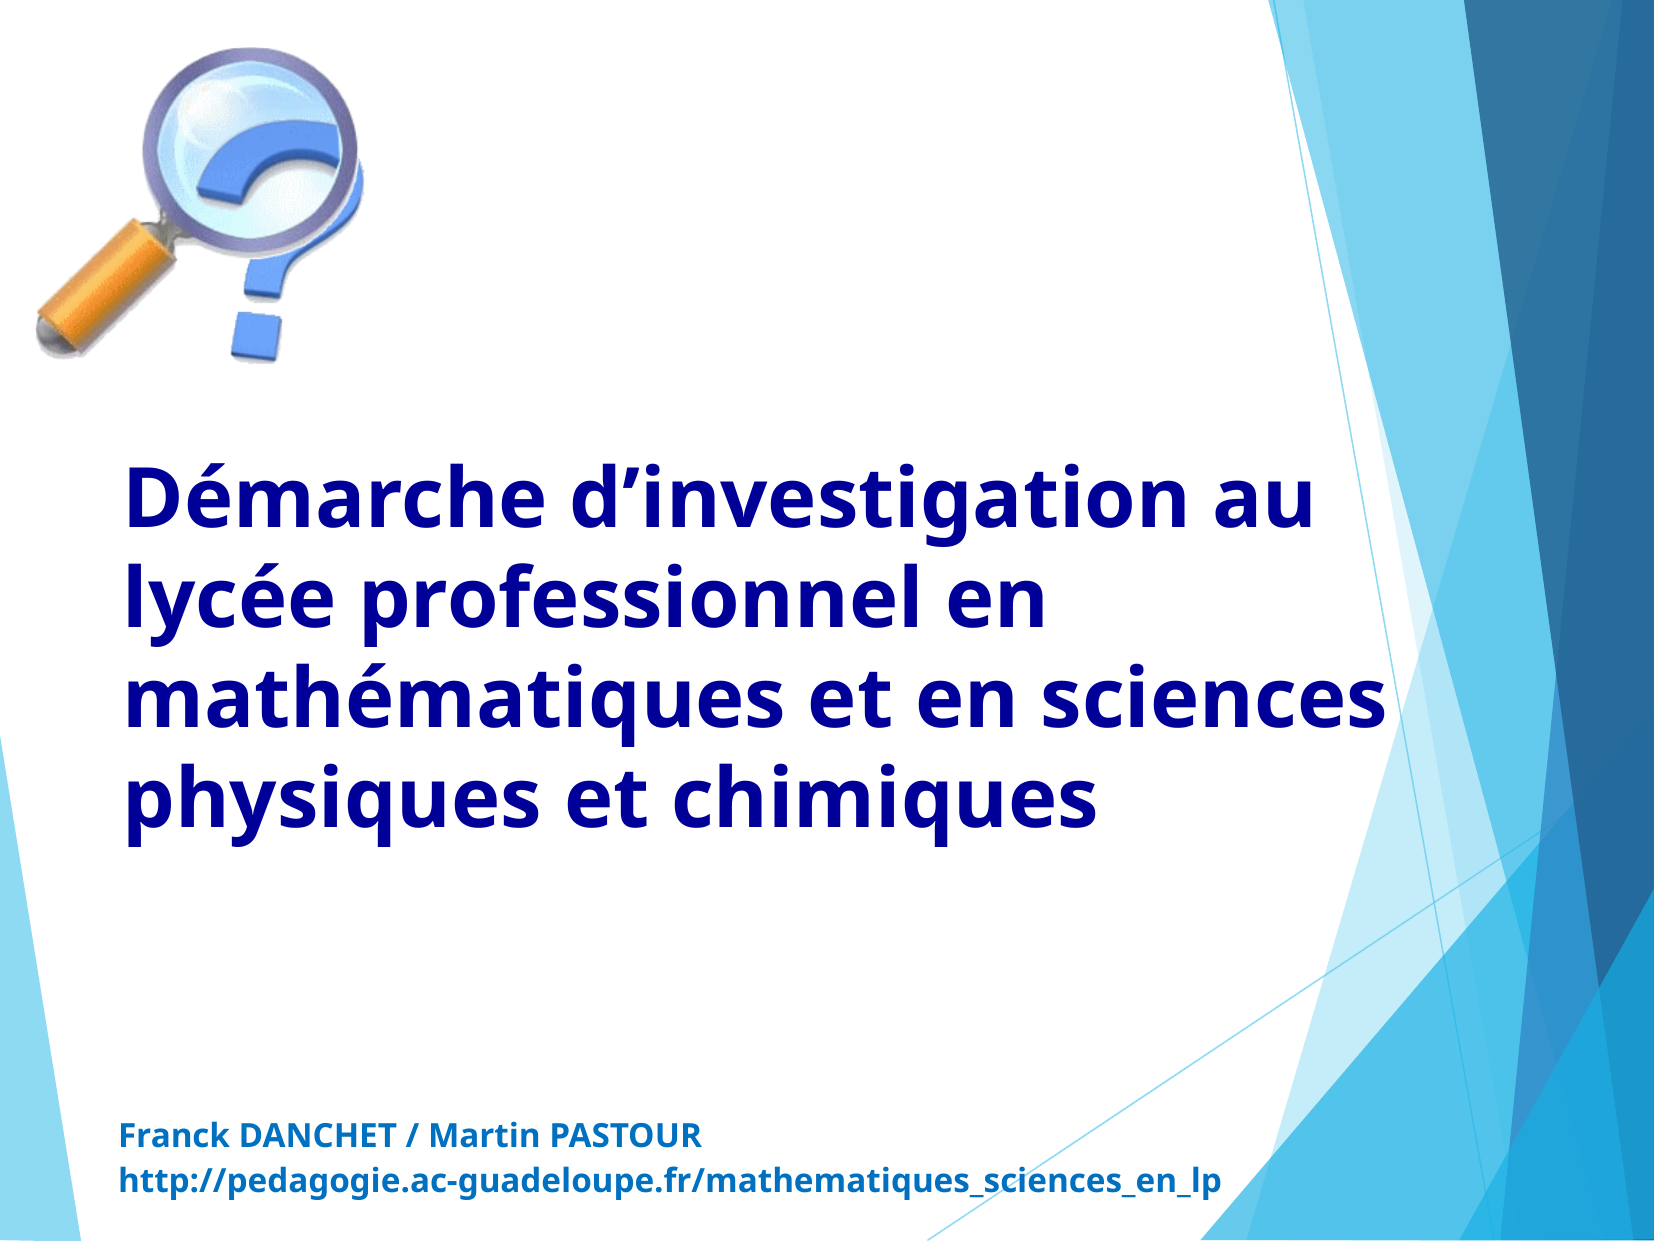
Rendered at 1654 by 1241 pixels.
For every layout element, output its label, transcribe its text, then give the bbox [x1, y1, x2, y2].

picture [35, 47, 402, 378]
title Démarche d’investigation au lycée professionnel en mathématiques et en sciences physiques et chimiques [47, 437, 1465, 815]
text_box Franck DANCHET / Martin PASTOUR http://pedagogie.ac-guadeloupe.fr/mathematiques_sciences_en_lp [118, 1074, 1312, 1241]
